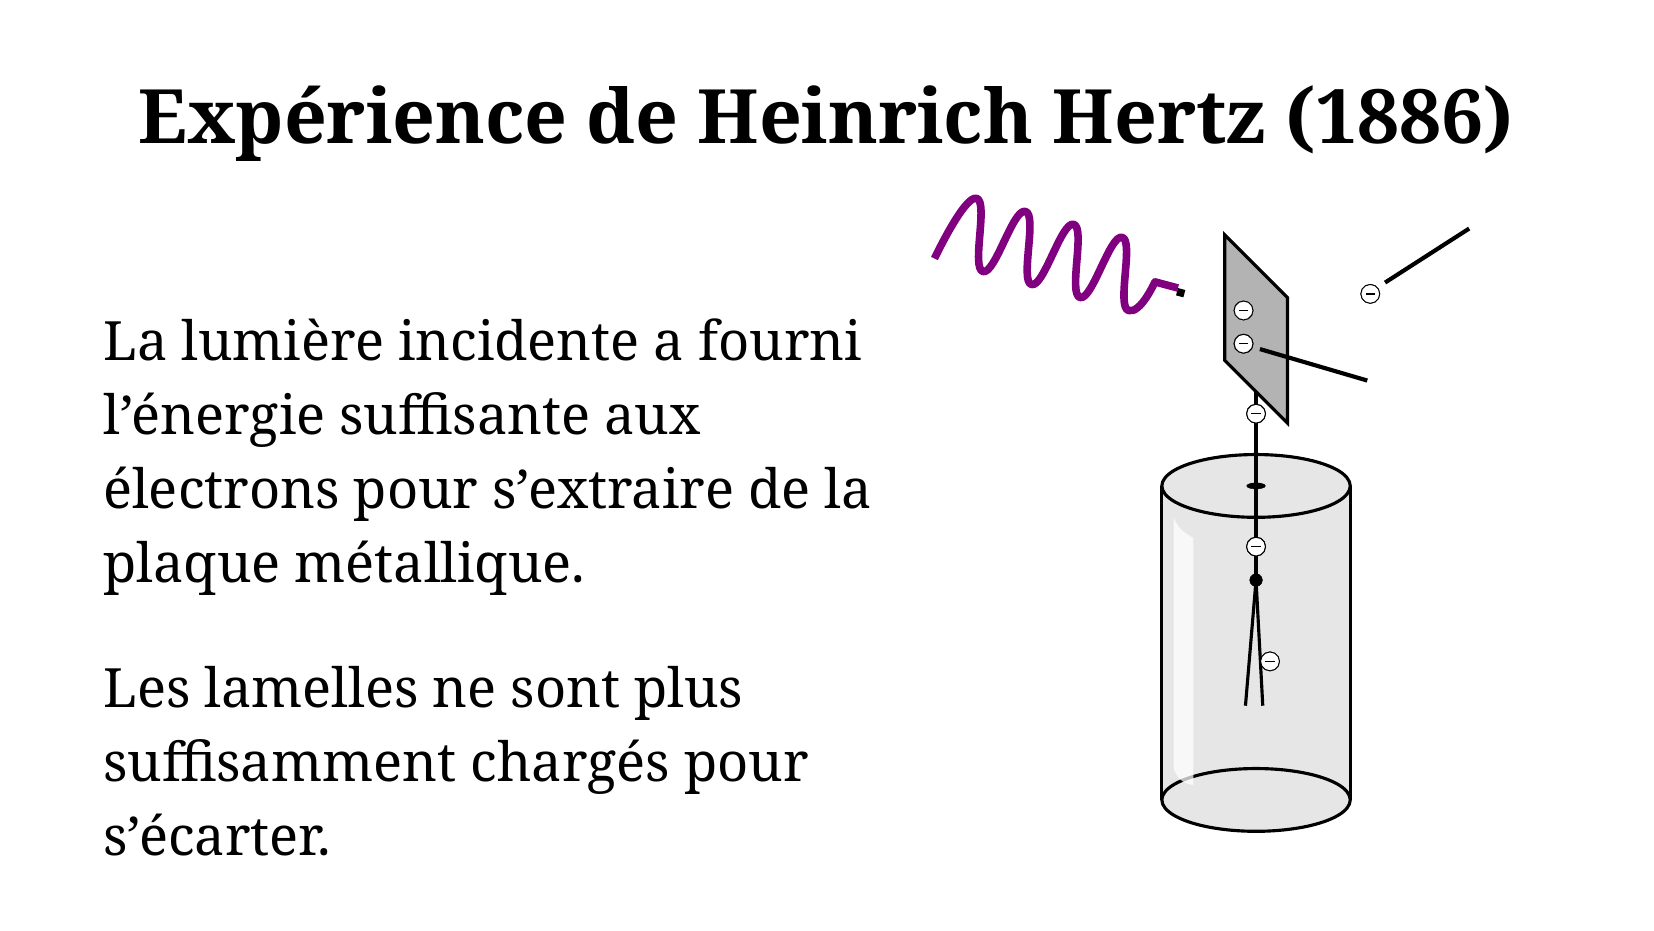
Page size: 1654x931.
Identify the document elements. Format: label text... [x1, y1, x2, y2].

text_box La lumière incidente a fourni l’énergie suffisante aux électrons pour s’extraire de la plaque métallique. Les lamelles ne sont plus suffisamment chargés pour s’écarter. C’est l’effet photoélectrique. [88, 295, 832, 931]
picture [832, 96, 1571, 931]
title Expérience de Heinrich Hertz (1886) [82, 37, 1571, 193]
